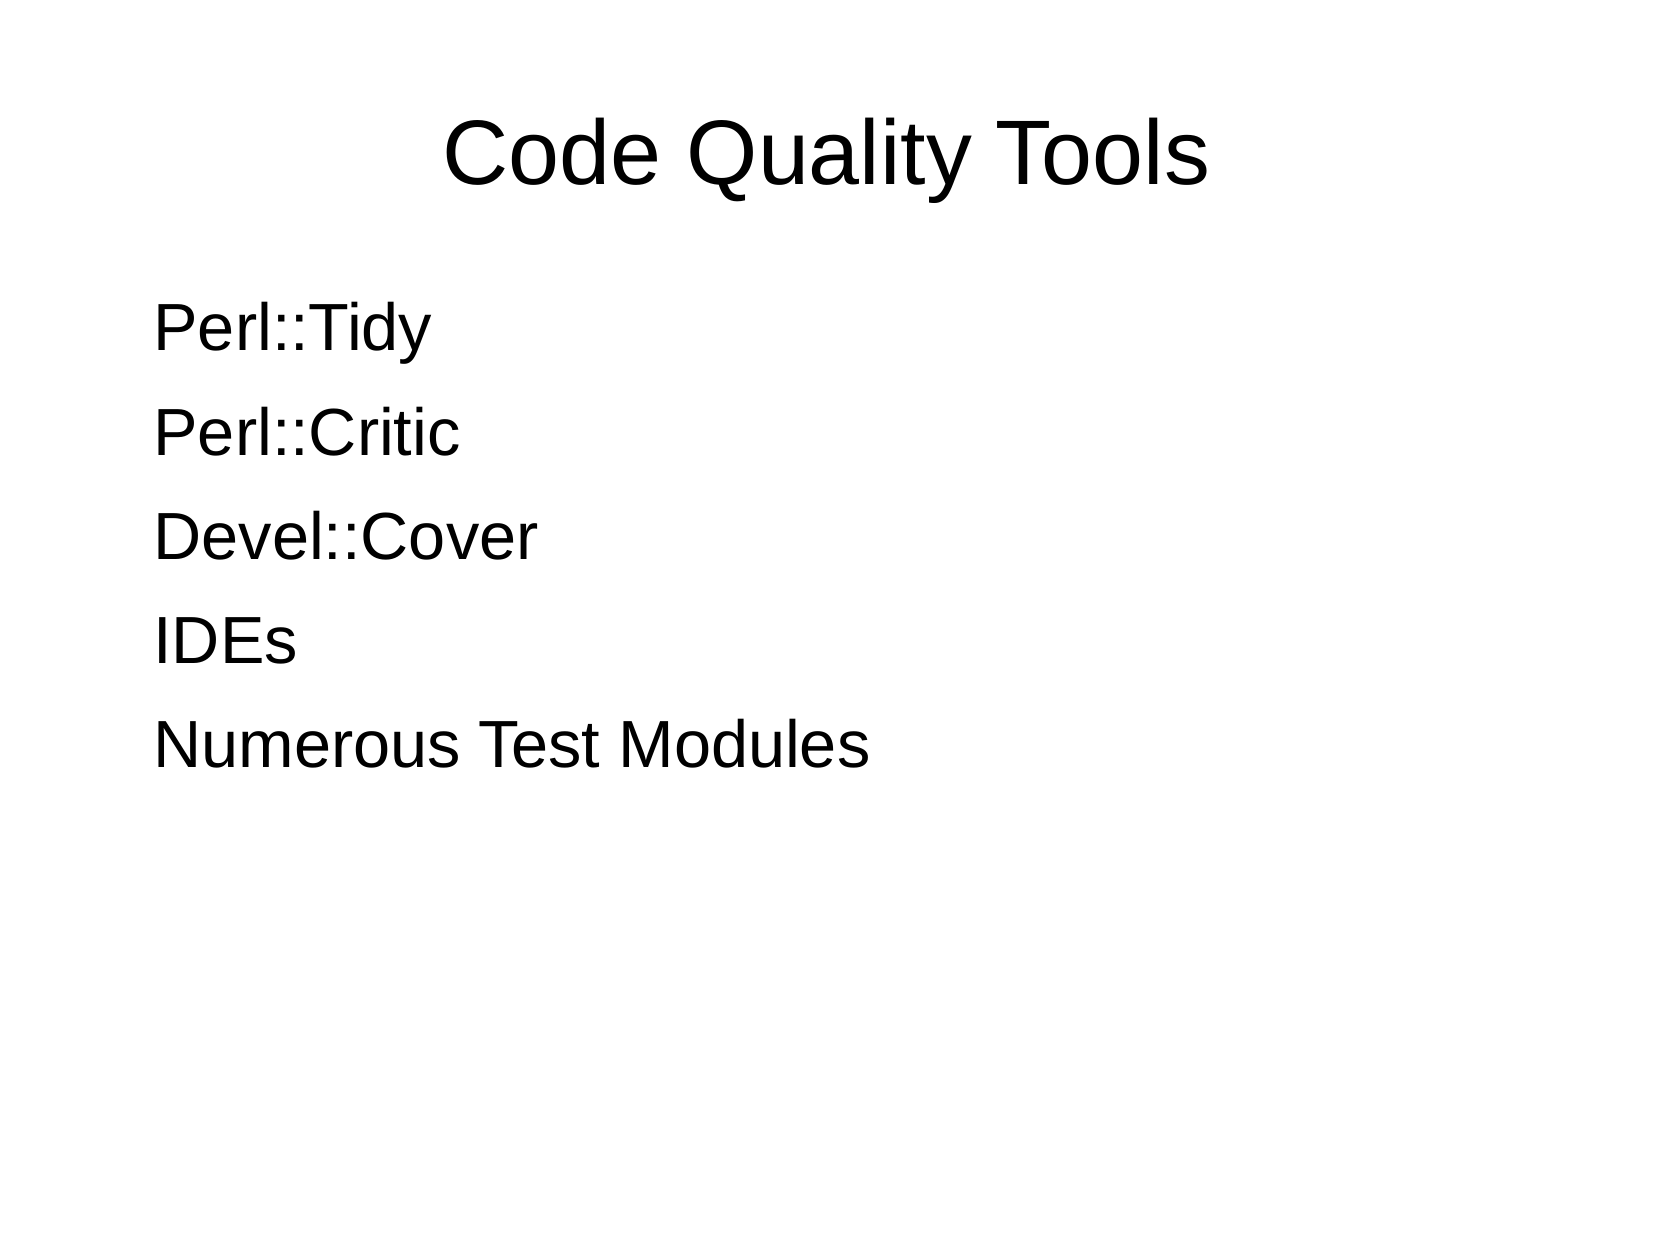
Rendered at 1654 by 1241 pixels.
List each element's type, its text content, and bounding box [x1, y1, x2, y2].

list Perl::Tidy Perl::Critic Devel::Cover IDEs Numerous Test Modules [82, 290, 1571, 1010]
title Code Quality Tools [82, 49, 1571, 257]
